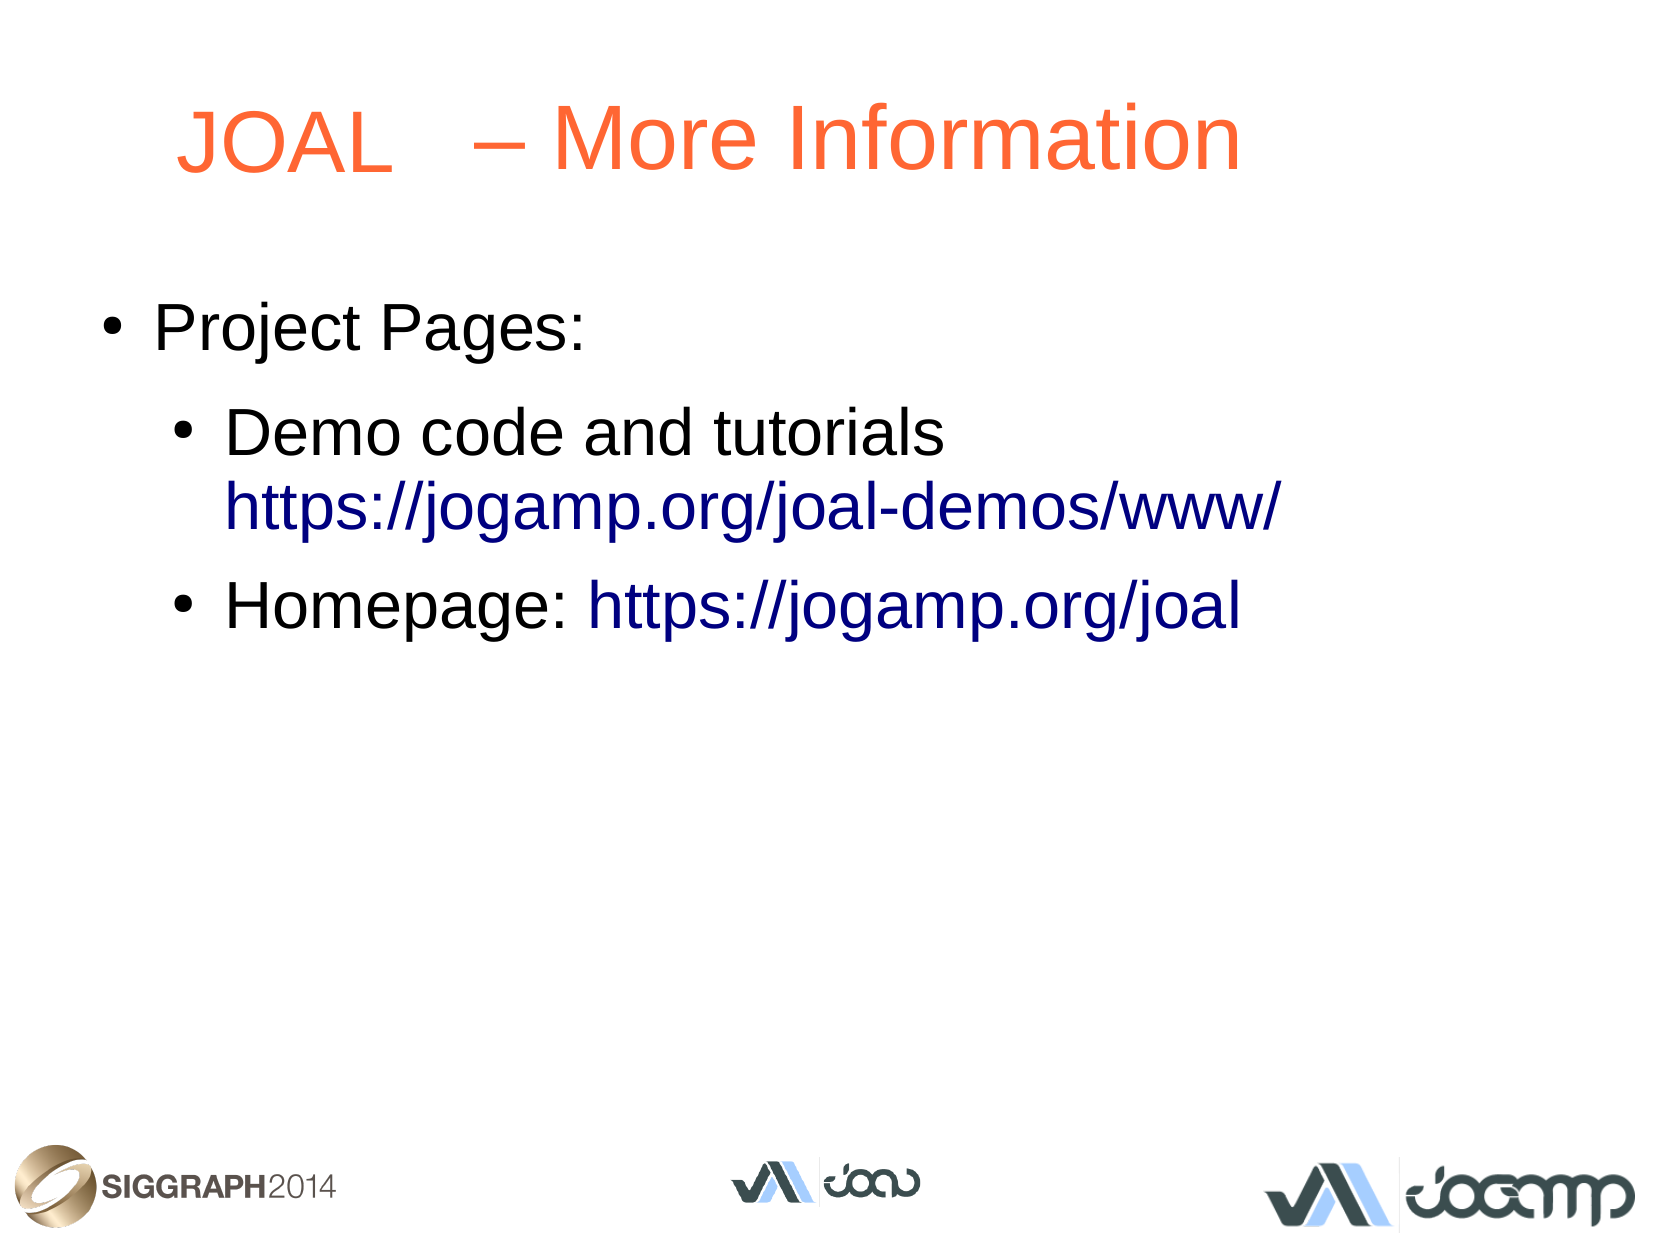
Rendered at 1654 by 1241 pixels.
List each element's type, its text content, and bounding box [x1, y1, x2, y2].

picture [729, 1157, 925, 1208]
picture [7, 1133, 343, 1239]
text_box – More Information [459, 86, 1260, 190]
title JOAL [0, 73, 1050, 212]
picture [1262, 1157, 1635, 1233]
list Project Pages: Demo code and tutorialshttps://jogamp.org/joal-demos/www/ Homepage: https://jogamp.org/joal [82, 290, 1572, 1109]
